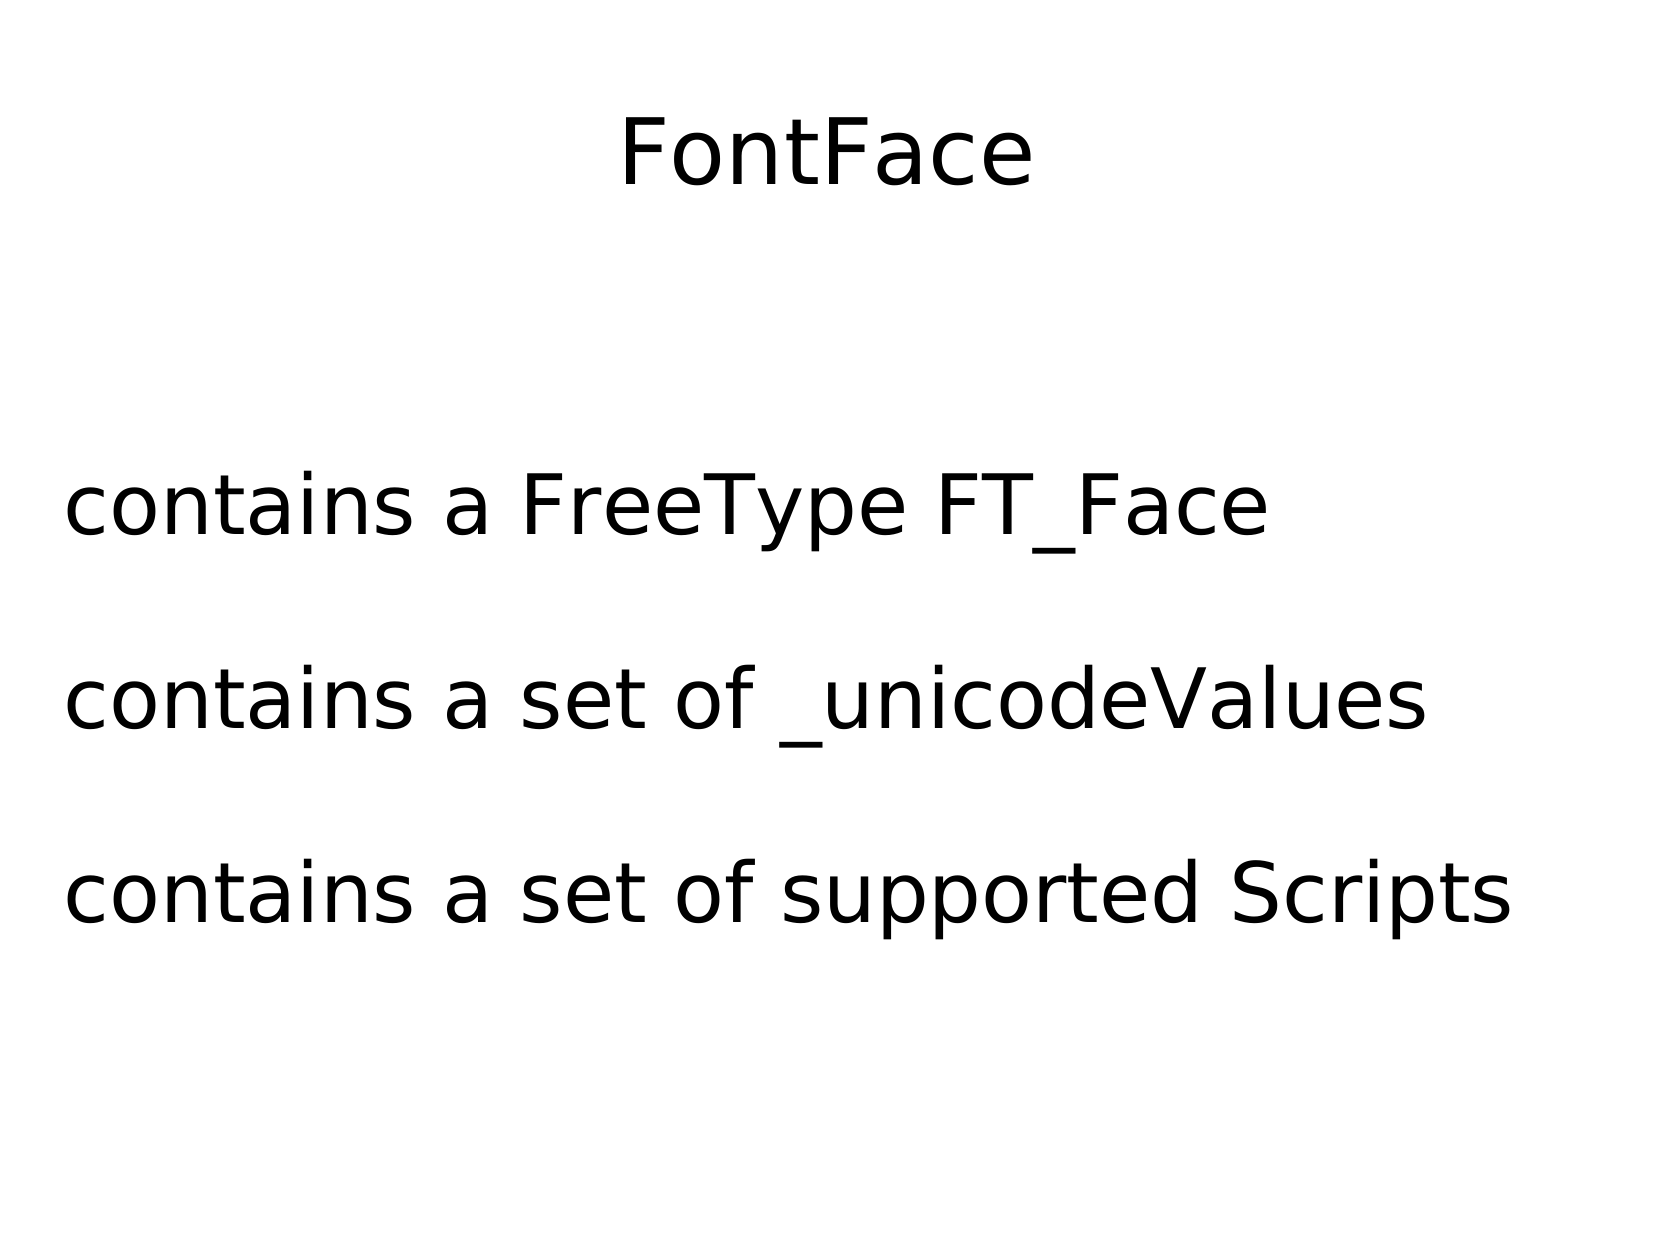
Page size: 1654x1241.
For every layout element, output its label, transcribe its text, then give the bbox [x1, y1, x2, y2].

subtitle contains a FreeType FT_Face contains a set of _unicodeValues contains a set of supported Scripts [37, 297, 1613, 1102]
title FontFace [82, 56, 1571, 250]
